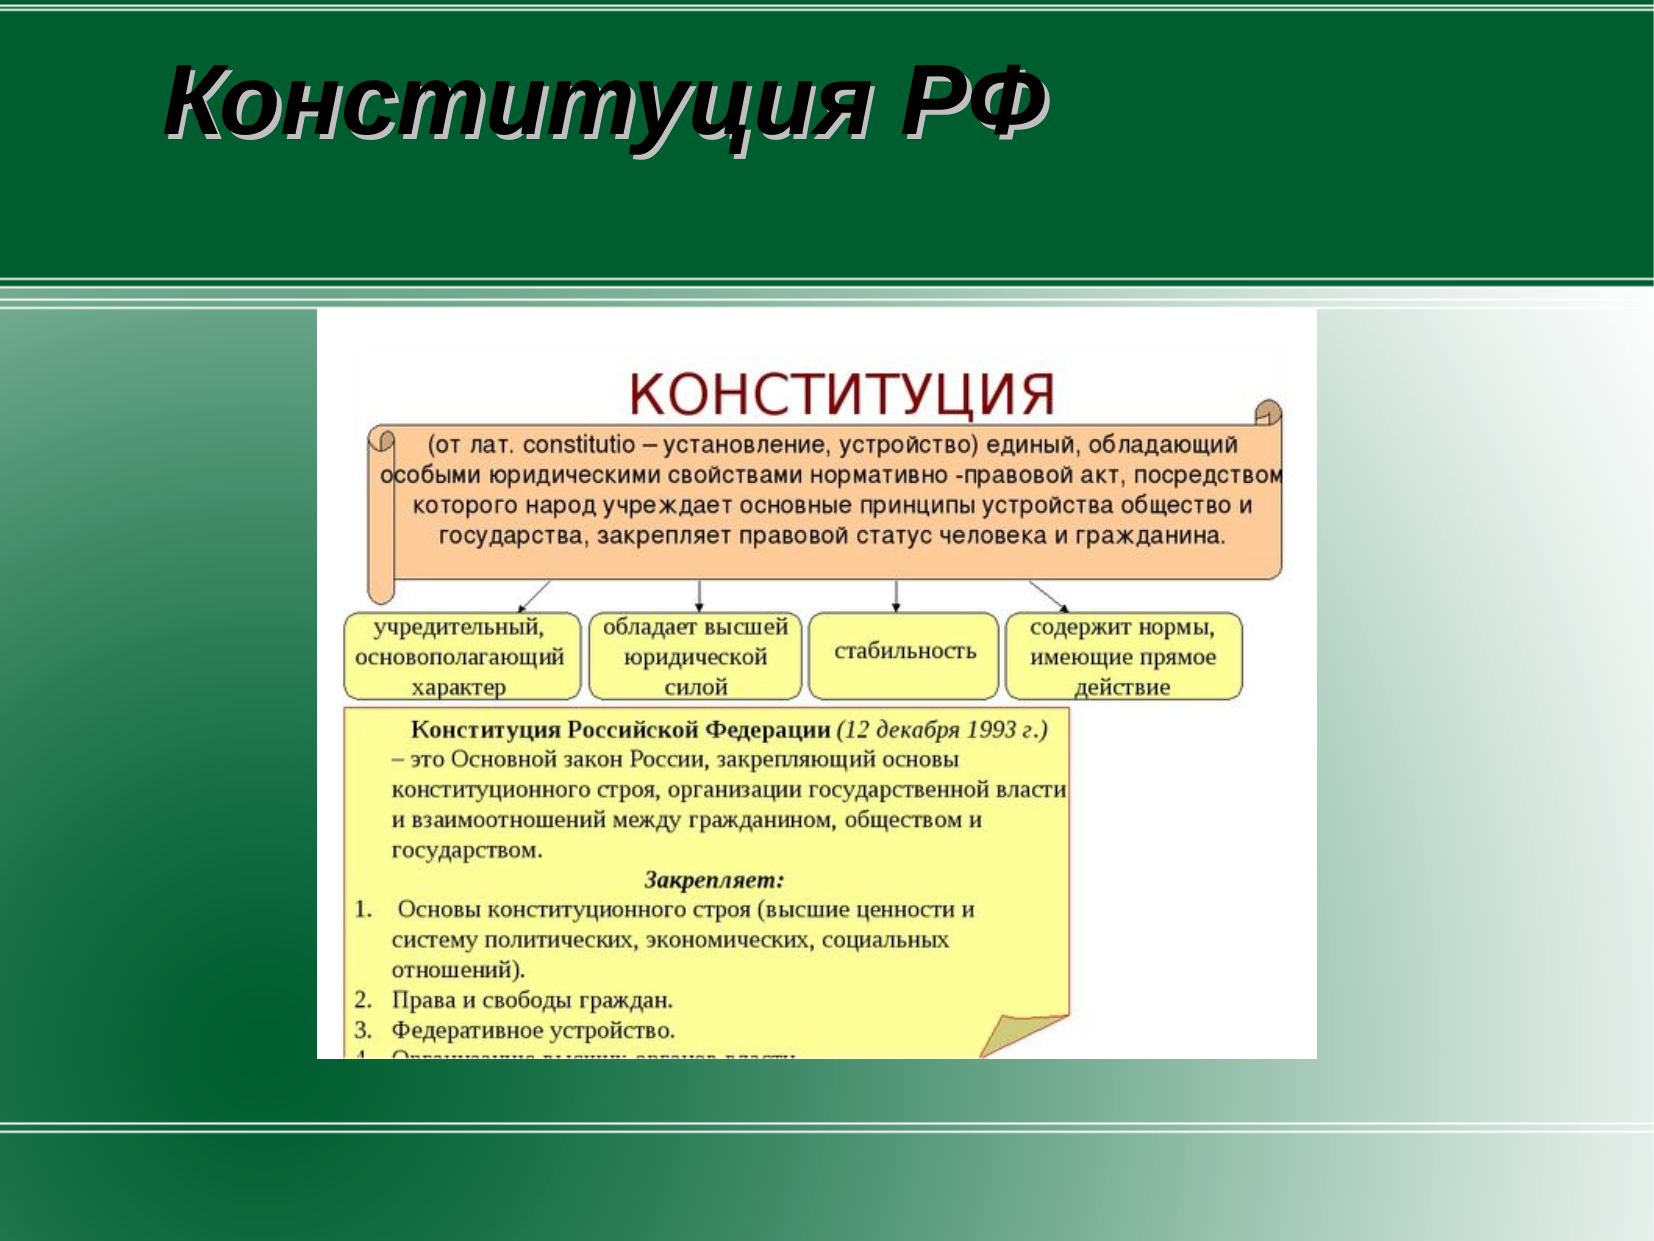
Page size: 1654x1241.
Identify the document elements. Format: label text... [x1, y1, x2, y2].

picture [317, 308, 1317, 1059]
text_box Конституция РФ [147, 36, 1556, 168]
